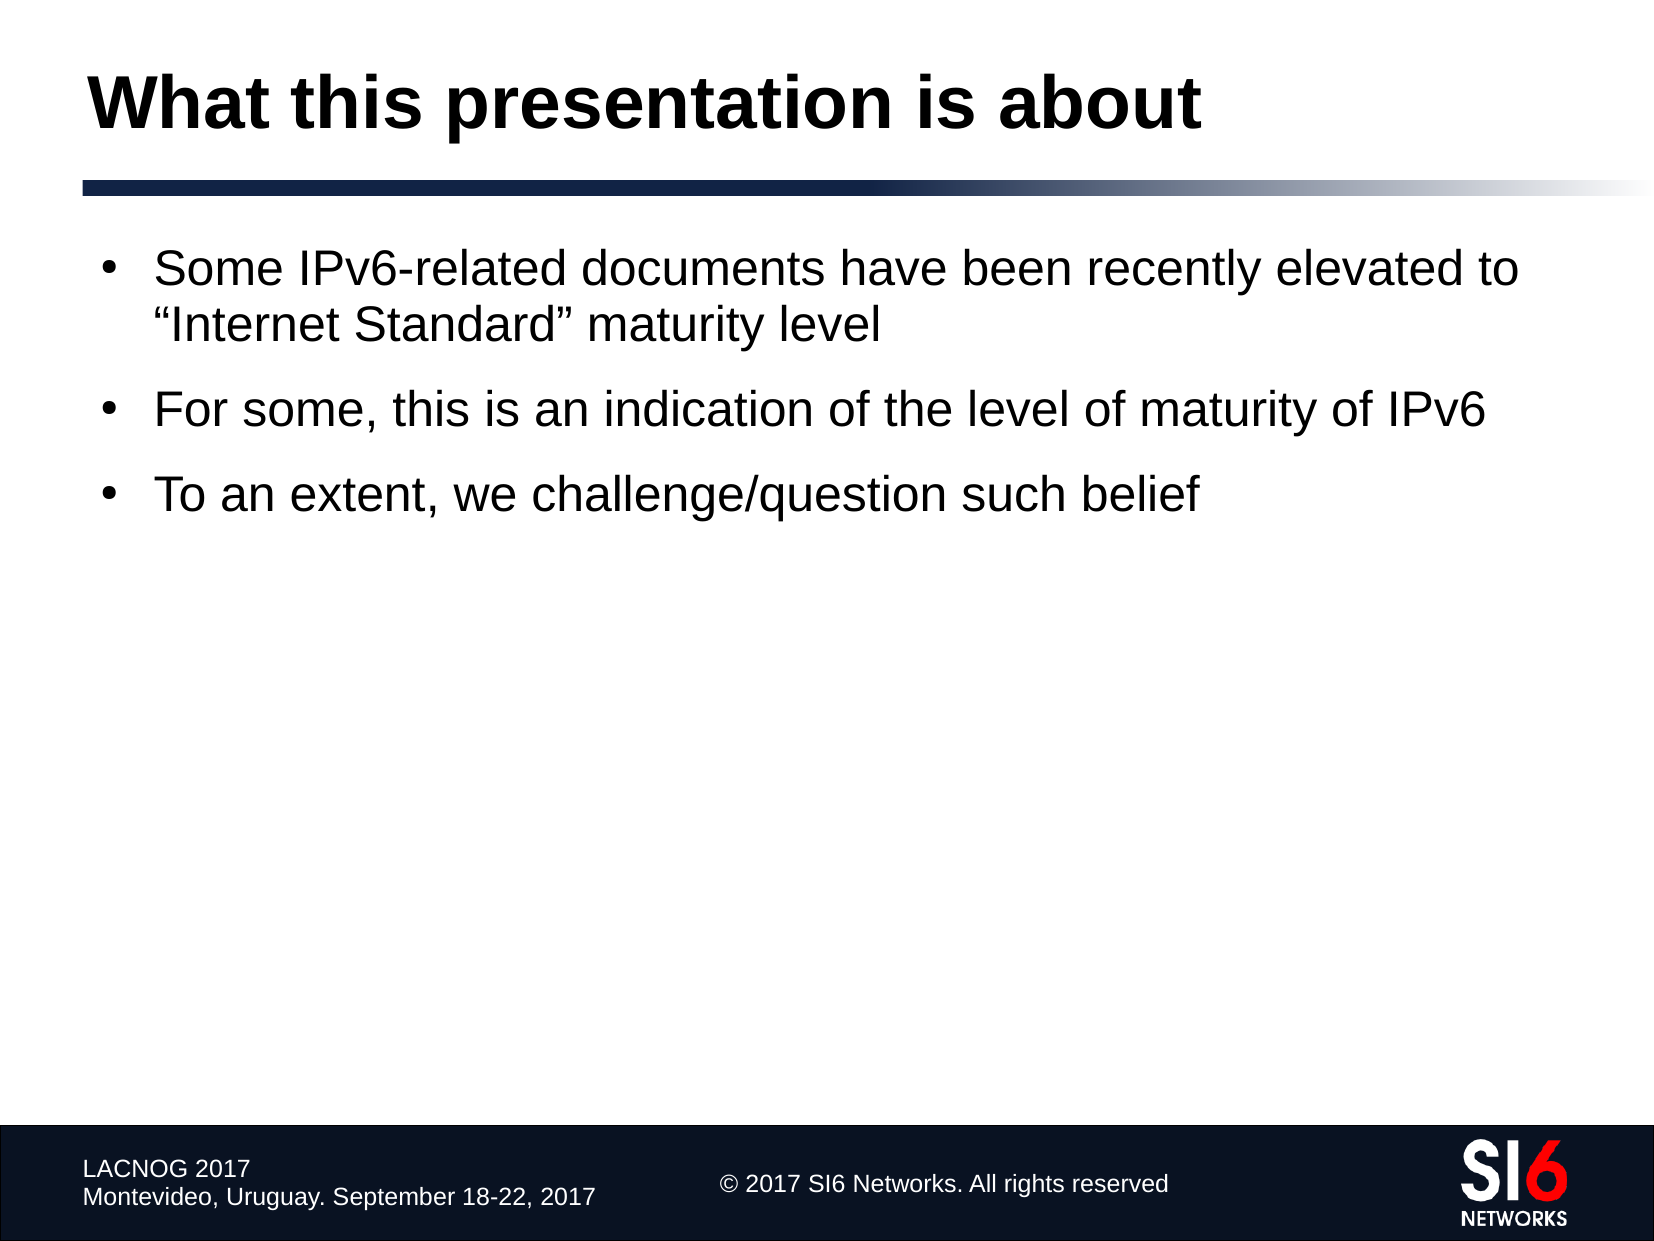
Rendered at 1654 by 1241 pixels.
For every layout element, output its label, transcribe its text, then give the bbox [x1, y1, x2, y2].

list Some IPv6-related documents have been recently elevated to “Internet Standard” maturity level For some, this is an indication of the level of maturity of IPv6 To an extent, we challenge/question such belief [82, 240, 1571, 1109]
picture [1461, 1139, 1567, 1226]
title What this presentation is about [86, 30, 1576, 176]
